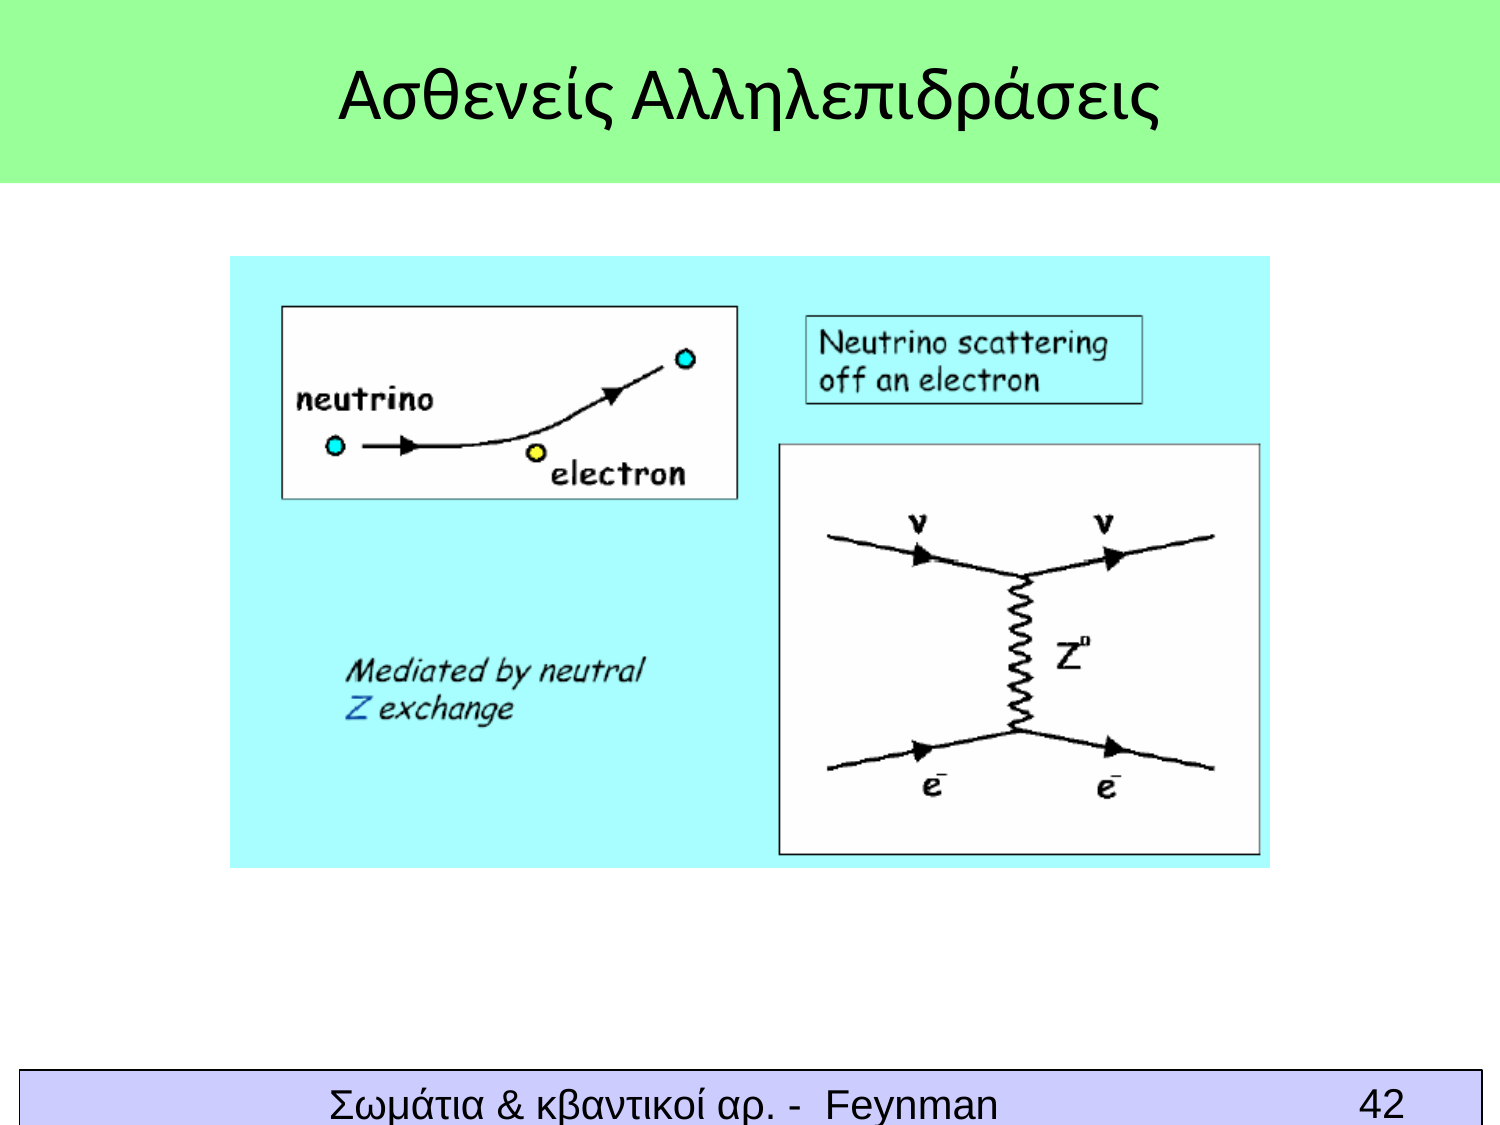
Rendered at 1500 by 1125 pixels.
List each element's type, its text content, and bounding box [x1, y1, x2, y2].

text_box Ασθενείς Αλληλεπιδράσεις [0, 0, 1500, 184]
picture [230, 256, 1270, 868]
